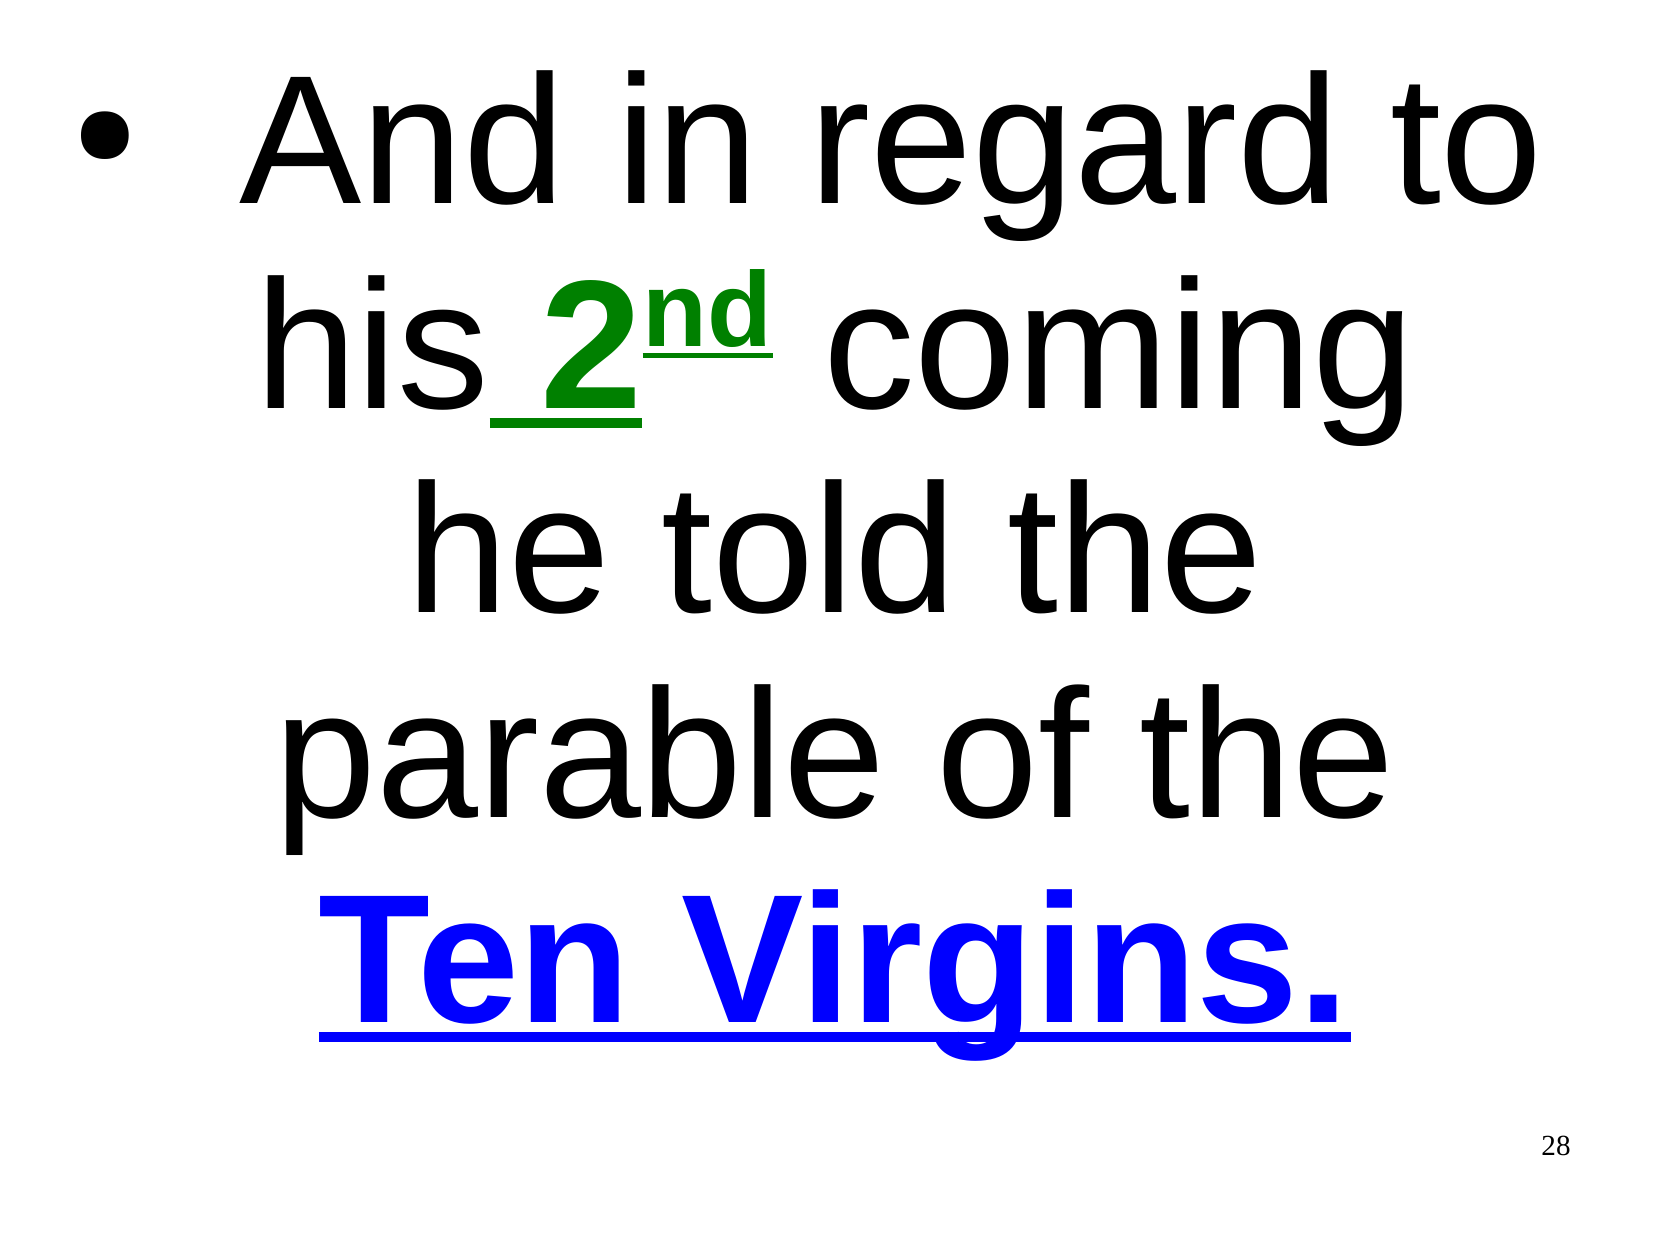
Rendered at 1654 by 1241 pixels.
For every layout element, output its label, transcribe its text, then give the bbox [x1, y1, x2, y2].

list And in regard to his 2nd coming he told the parable of the Ten Virgins. [37, 37, 1613, 1201]
